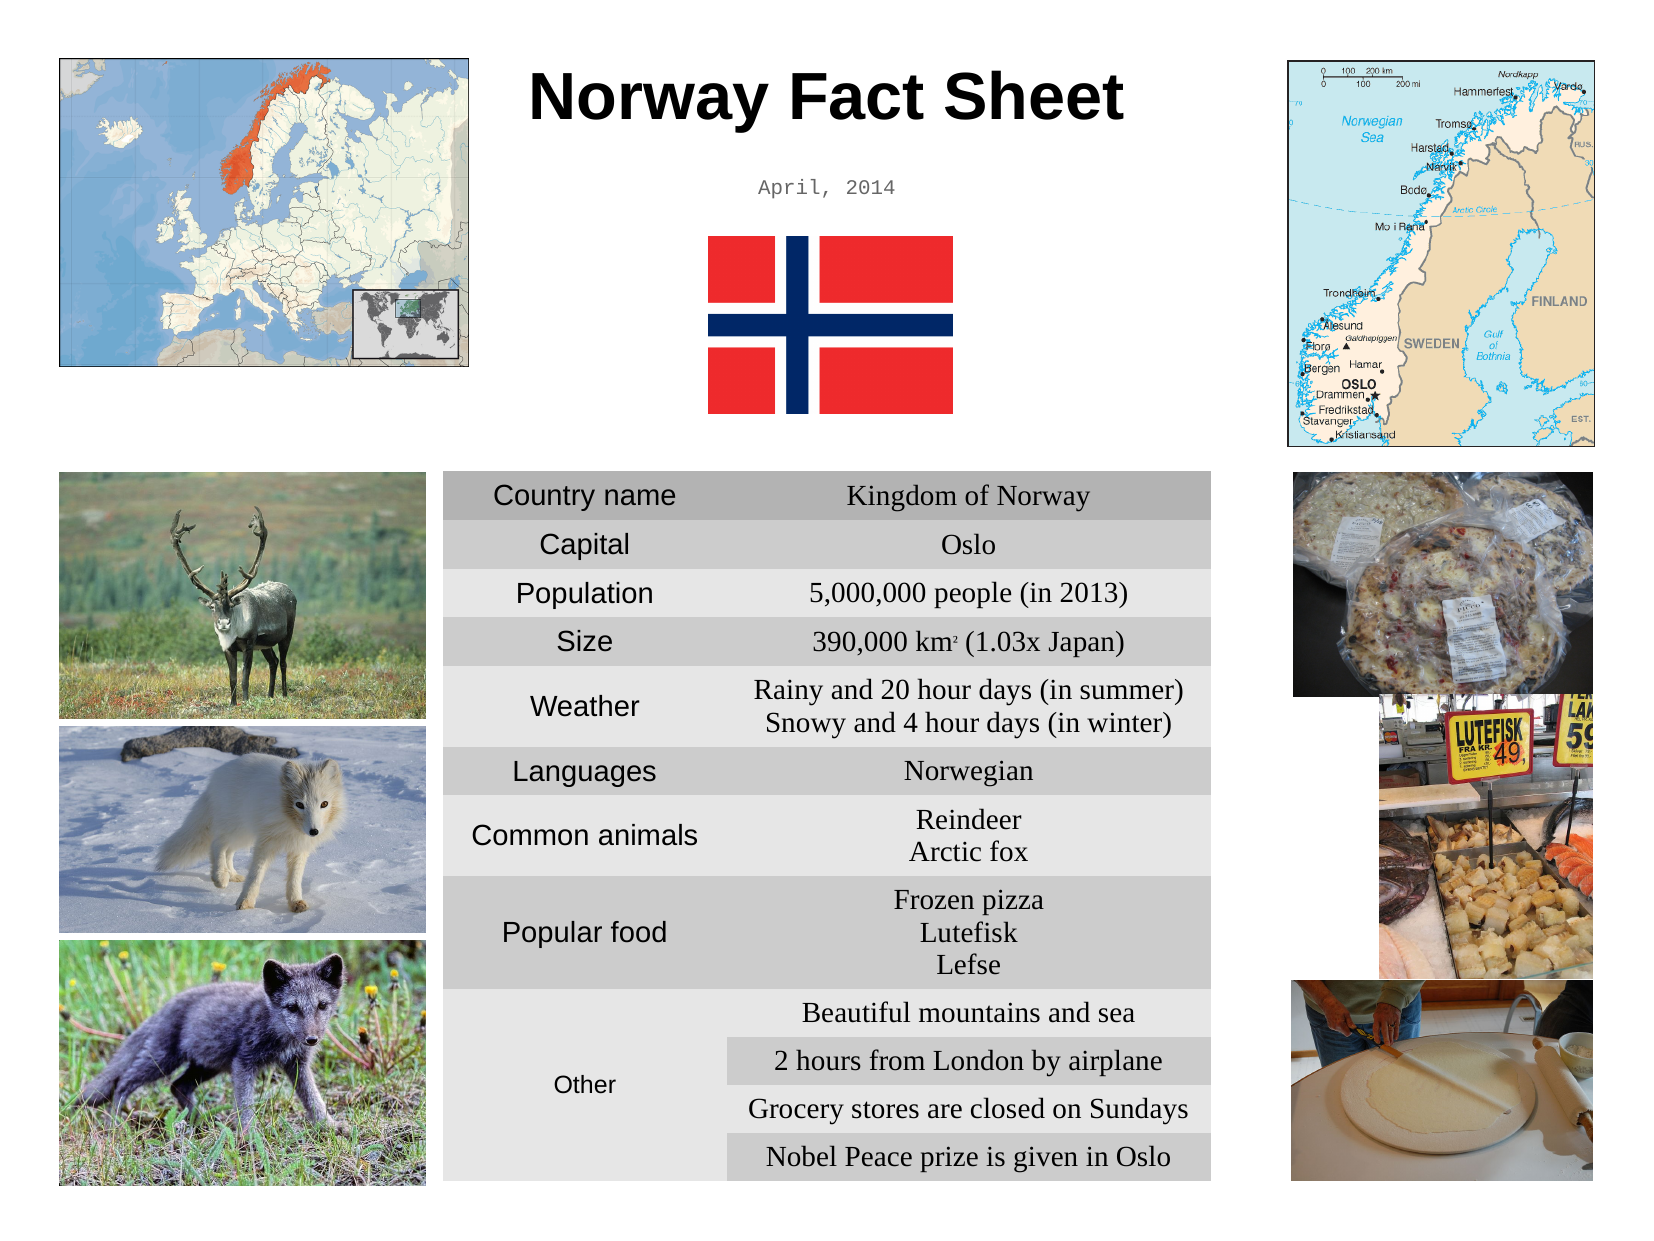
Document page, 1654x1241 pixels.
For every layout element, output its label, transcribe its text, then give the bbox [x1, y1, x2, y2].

table_cell Languages [443, 747, 727, 795]
table_cell Common animals [443, 795, 727, 876]
table_cell Weather [443, 666, 727, 747]
picture [59, 472, 426, 719]
table_cell Population [443, 569, 727, 617]
picture [1293, 472, 1593, 979]
table_cell Grocery stores are closed on Sundays [727, 1085, 1211, 1133]
table_cell Popular food [443, 876, 727, 989]
table_cell Oslo [727, 520, 1211, 569]
table_cell Capital [443, 520, 727, 569]
table_cell Rainy and 20 hour days (in summer) Snowy and 4 hour days (in winter) [727, 666, 1211, 747]
table_header Kingdom of Norway [727, 471, 1211, 520]
table_header Country name [443, 471, 727, 520]
table_cell Reindeer Arctic fox [727, 795, 1211, 876]
table_cell Size [443, 617, 727, 666]
table_cell Nobel Peace prize is given in Oslo [727, 1133, 1211, 1181]
picture [1291, 980, 1593, 1182]
title Norway Fact Sheet [527, 59, 1127, 134]
table_cell Other [443, 989, 727, 1181]
picture [59, 726, 426, 933]
table_cell 2 hours from London by airplane [727, 1037, 1211, 1085]
table_cell Frozen pizza Lutefisk Lefse [727, 876, 1211, 989]
picture [59, 58, 469, 367]
picture [59, 940, 426, 1186]
picture [1287, 60, 1595, 447]
text_box April, 2014 [743, 129, 911, 236]
table_cell Norwegian [727, 747, 1211, 795]
table_cell Beautiful mountains and sea [727, 989, 1211, 1037]
picture [708, 236, 953, 414]
table_cell 390,000 km² (1.03x Japan) [727, 617, 1211, 666]
table_cell 5,000,000 people (in 2013) [727, 569, 1211, 617]
